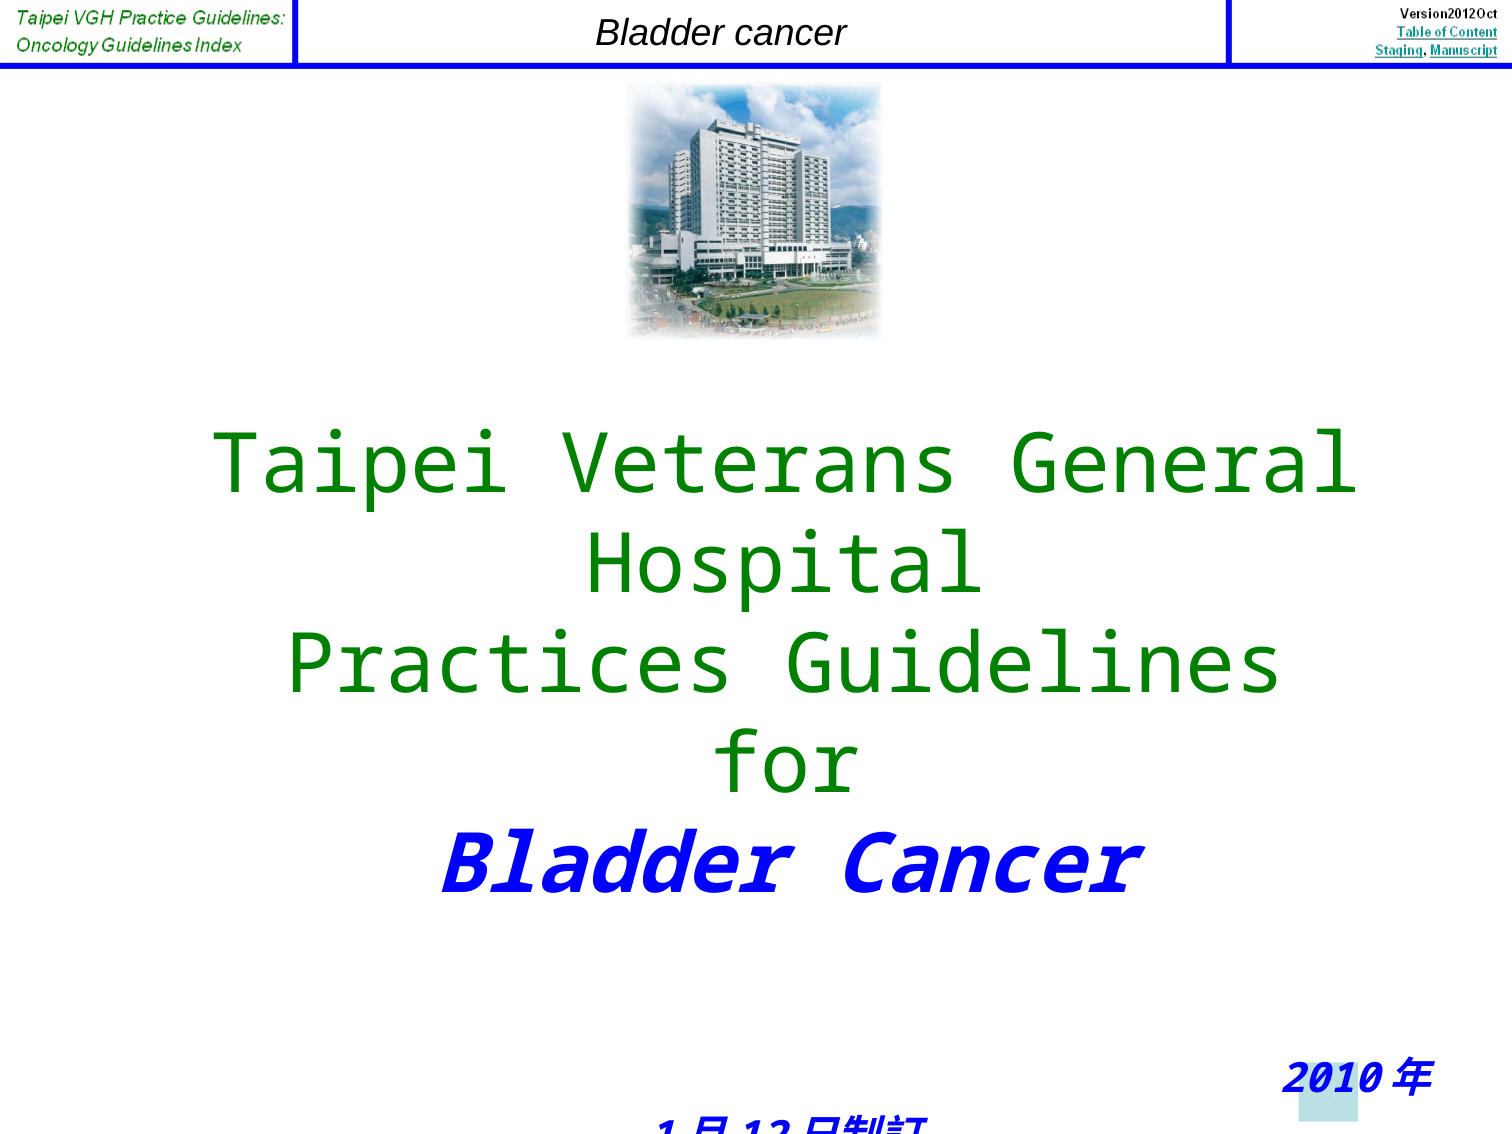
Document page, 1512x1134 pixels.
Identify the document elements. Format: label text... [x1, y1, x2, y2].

text_box Bladder cancer [580, 0, 944, 59]
title Taipei Veterans General Hospital Practices Guidelines for Bladder Cancer 2010年1月12日制訂 2011年10月18日修訂 2012年10月16日修訂 [106, 401, 1465, 1087]
picture [626, 82, 883, 340]
